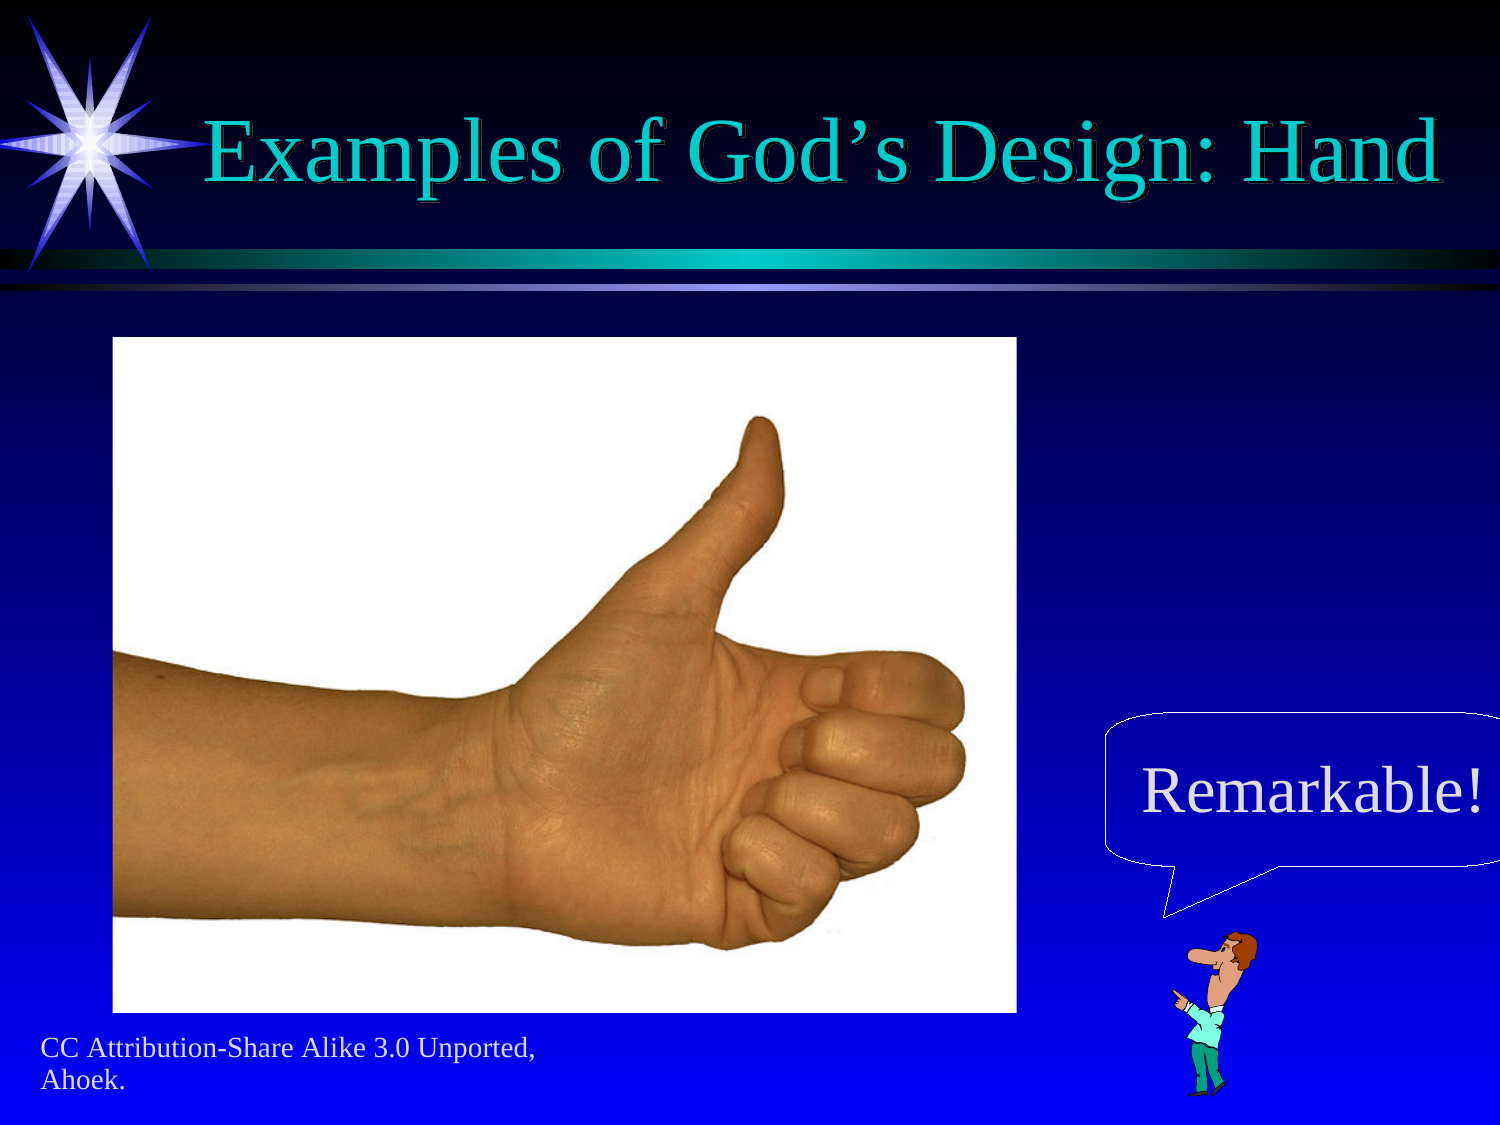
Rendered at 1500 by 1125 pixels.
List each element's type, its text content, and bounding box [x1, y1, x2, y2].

text_box Remarkable! [1105, 712, 1500, 918]
chart [1171, 931, 1259, 1097]
text_box CC Attribution-Share Alike 3.0 Unported, Ahoek. [25, 1024, 701, 1104]
title Examples of God’s Design: Hand [187, 56, 1463, 244]
picture [112, 337, 1017, 1013]
